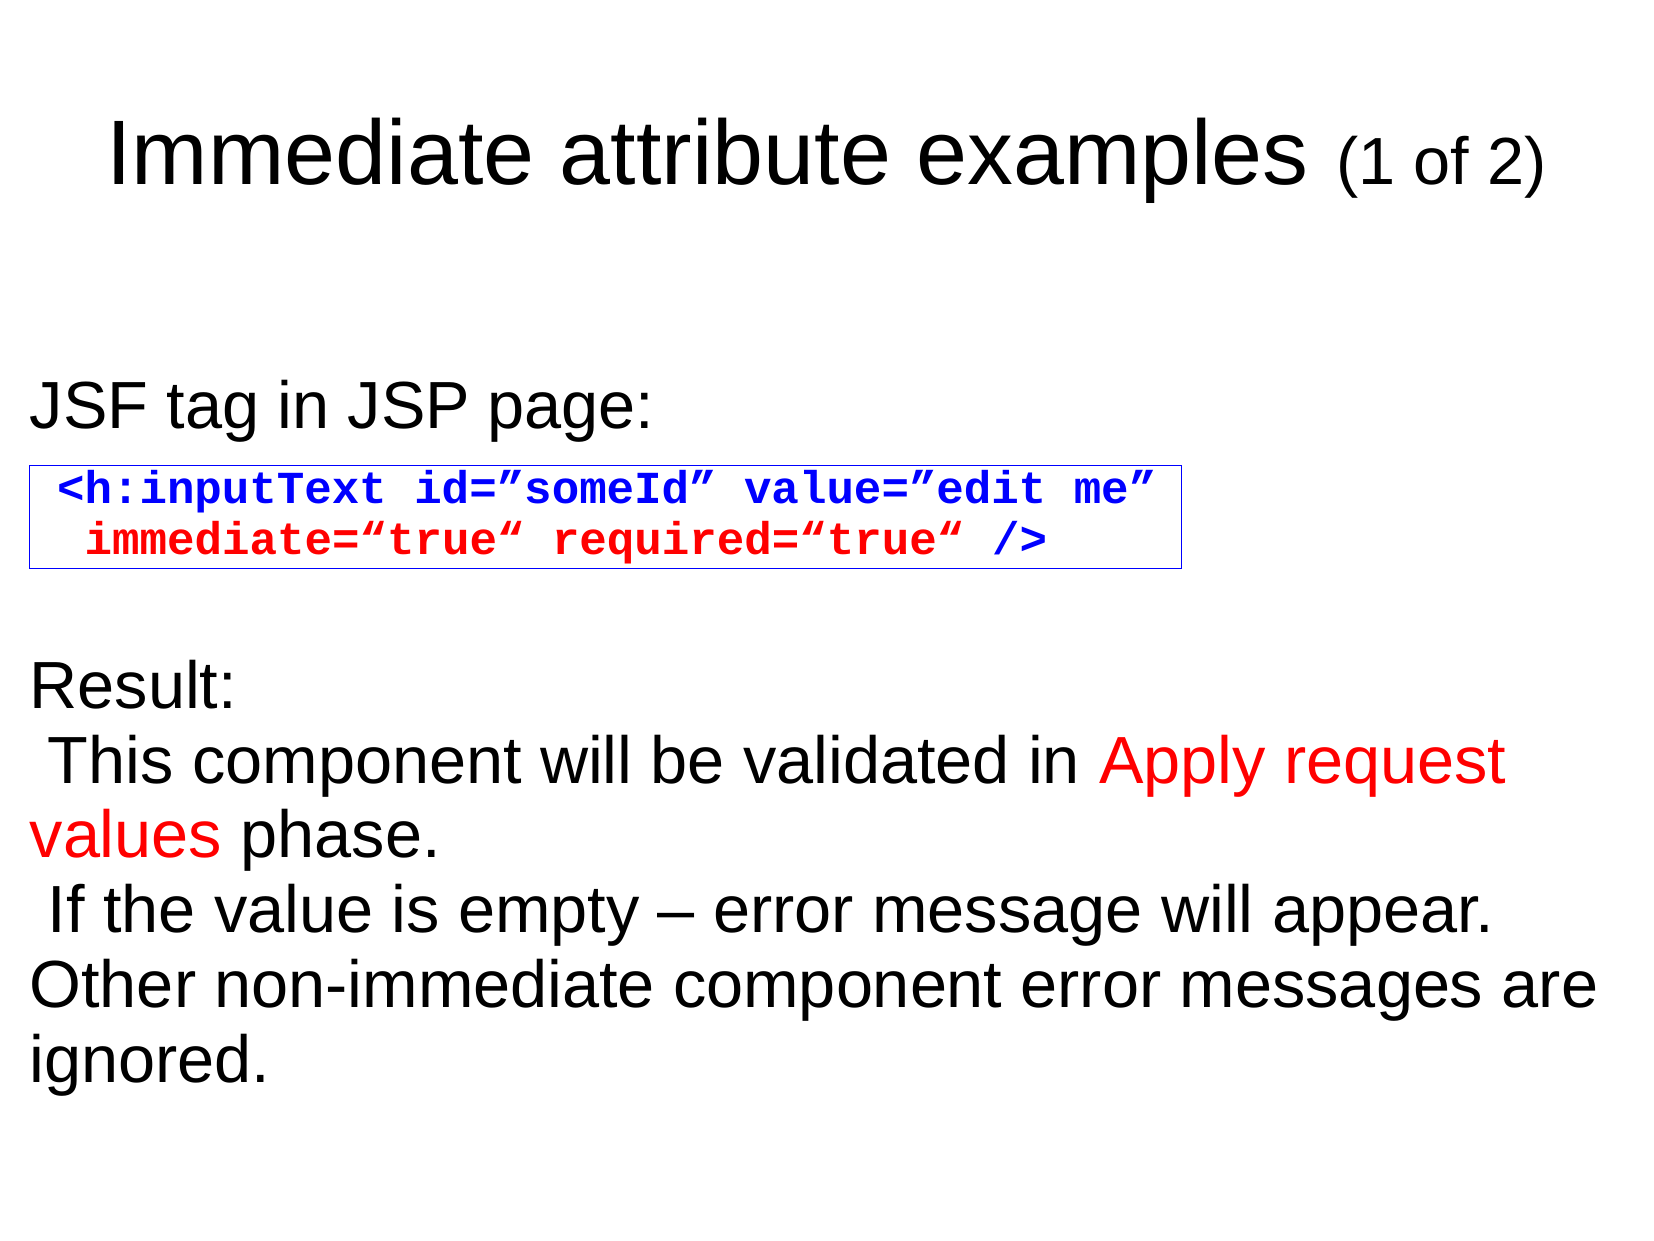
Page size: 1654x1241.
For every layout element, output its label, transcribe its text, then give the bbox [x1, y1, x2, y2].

text_box Result: This component will be validated in Apply request values phase. If the value is empty – error message will appear. Other non-immediate component error messages are ignored. [29, 647, 1625, 1097]
title Immediate attribute examples (1 of 2) [82, 49, 1571, 257]
text_box JSF tag in JSP page: [29, 368, 684, 443]
subtitle <h:inputText id=”someId” value=”edit me” immediate=“true“ required=“true“ /> [29, 465, 1182, 569]
